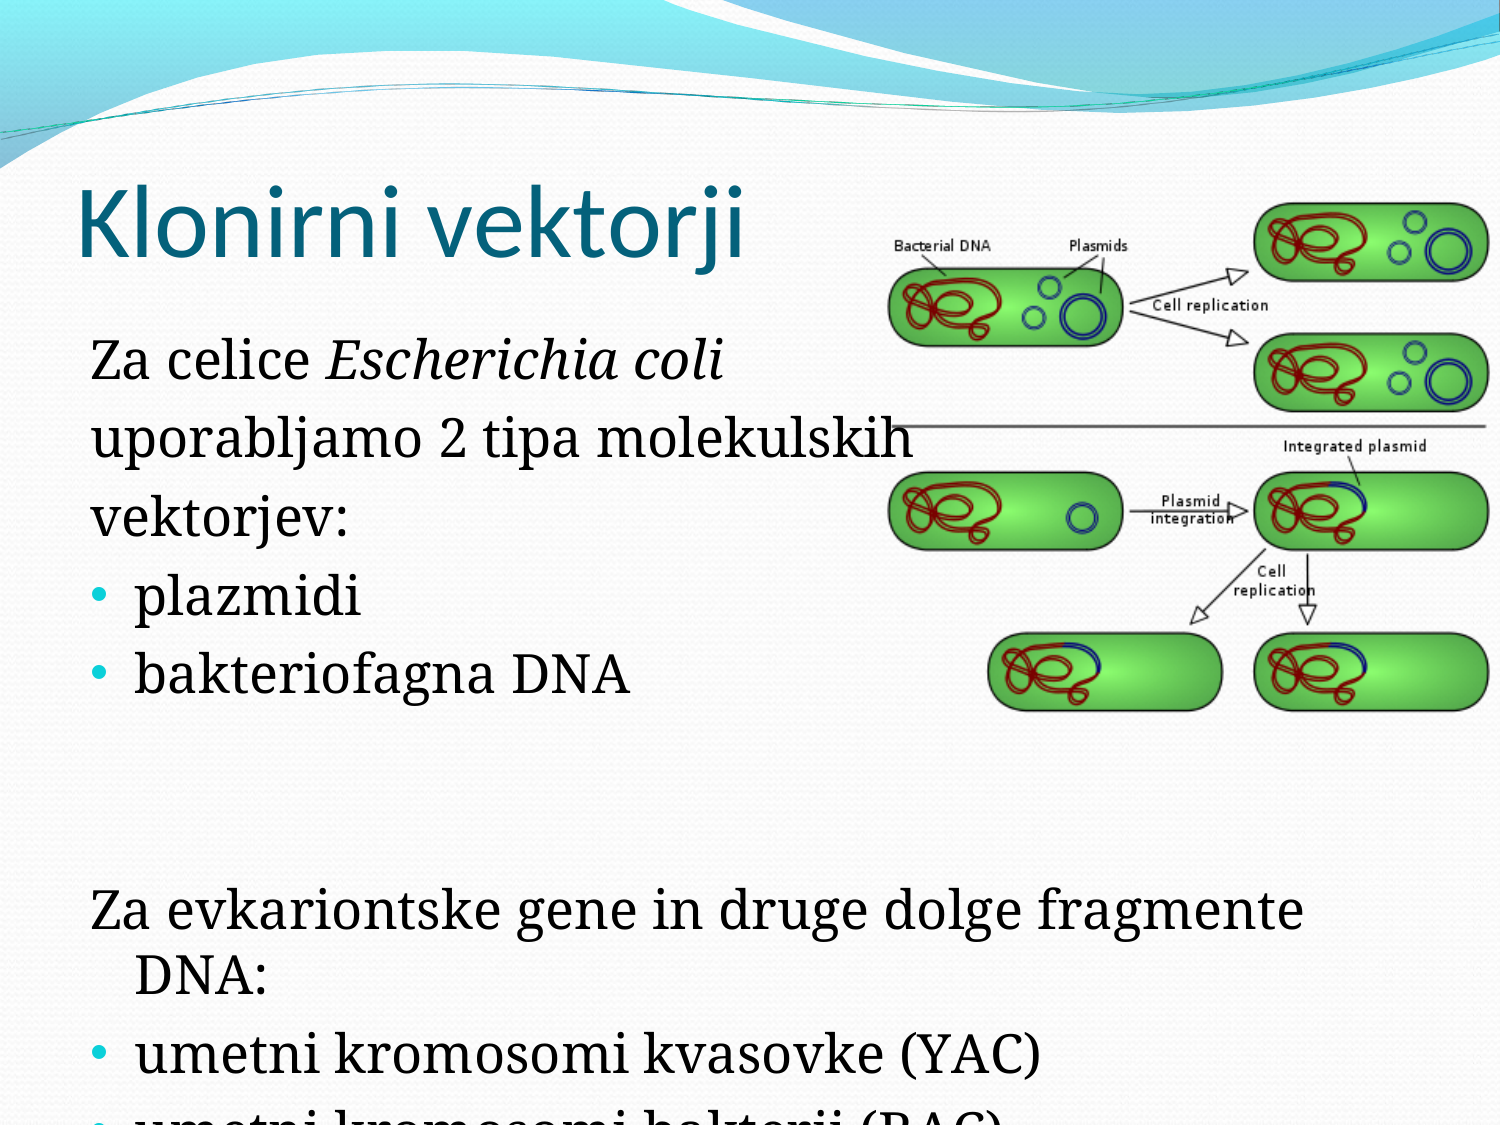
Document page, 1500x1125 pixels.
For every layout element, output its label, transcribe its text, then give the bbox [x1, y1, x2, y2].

list Za celice Escherichia coli uporabljamo 2 tipa molekulskih vektorjev: plazmidi bakteriofagna DNA Za evkariontske gene in druge dolge fragmente DNA: umetni kromosomi kvasovke (YAC) umetni kromosomi bakterij (BAC) [75, 317, 1426, 1125]
picture [0, 0, 1500, 1125]
title Klonirni vektorji [76, 90, 1427, 279]
